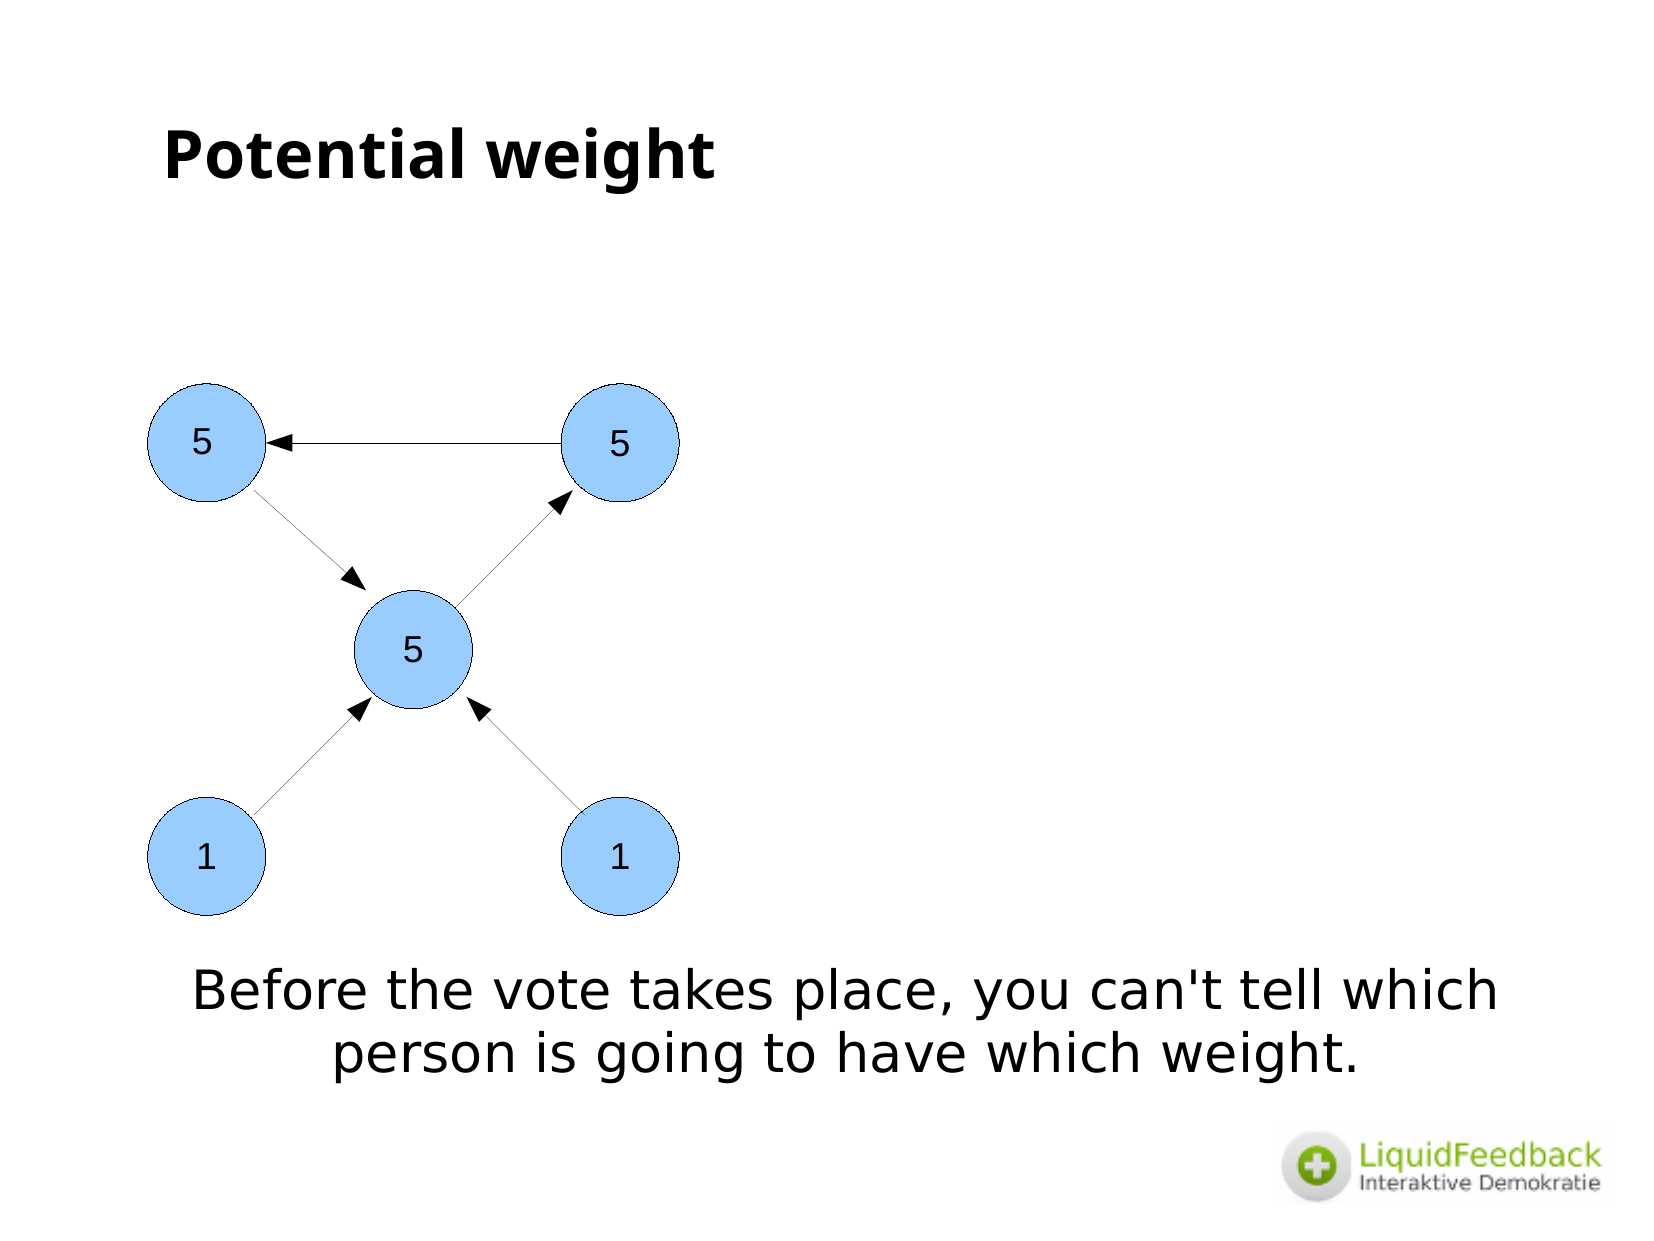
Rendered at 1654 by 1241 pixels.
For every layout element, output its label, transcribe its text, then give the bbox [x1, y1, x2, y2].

text_box 1 [561, 797, 680, 916]
text_box 5 [561, 383, 680, 502]
text_box [147, 383, 266, 502]
text_box 1 [147, 797, 266, 916]
text_box 5 [354, 590, 473, 709]
title Potential weight [82, 49, 798, 257]
picture [1276, 1127, 1613, 1205]
text_box 5 [177, 413, 228, 471]
text_box Before the vote takes place, you can't tell which person is going to have which weight. [177, 951, 1535, 1088]
